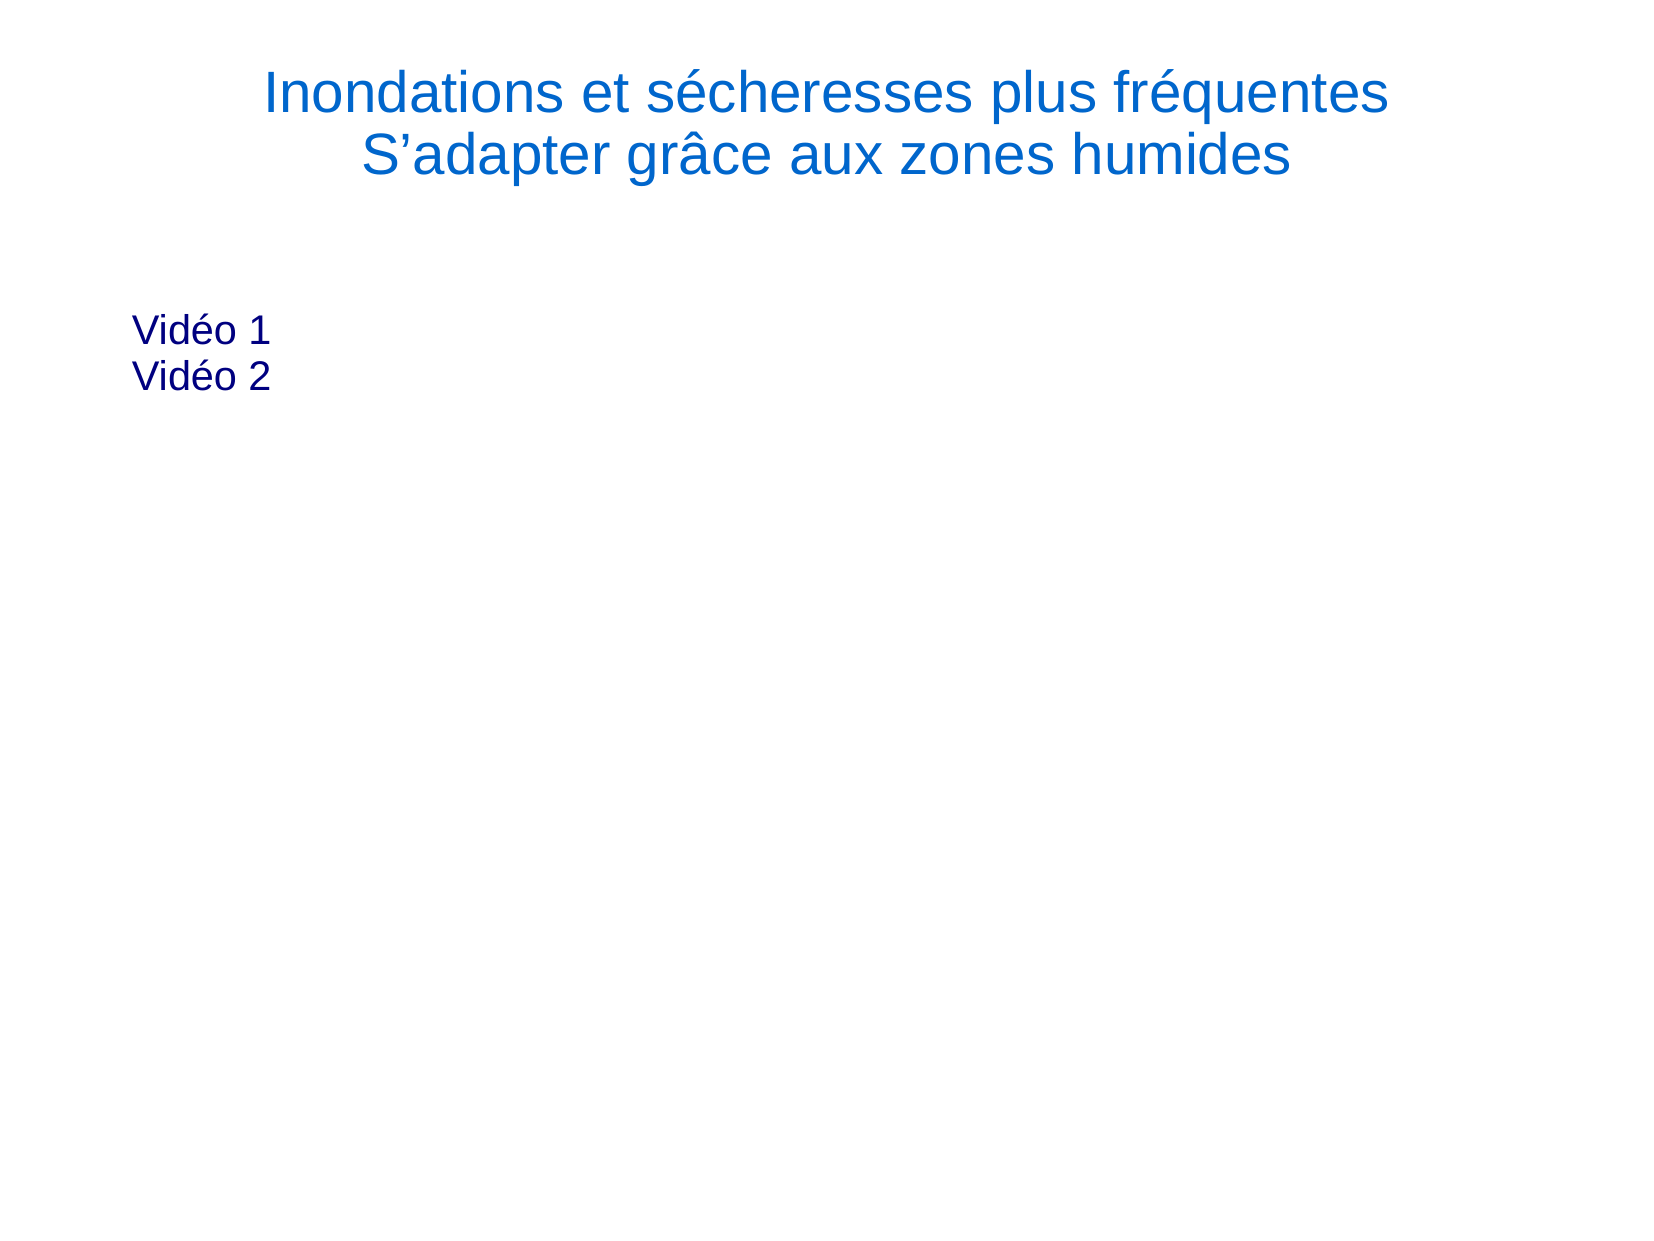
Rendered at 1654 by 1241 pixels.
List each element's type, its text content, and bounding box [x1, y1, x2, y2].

text_box Vidéo 1 Vidéo 2 [117, 299, 456, 409]
title Inondations et sécheresses plus fréquentes S’adapter grâce aux zones humides [83, 63, 1572, 200]
